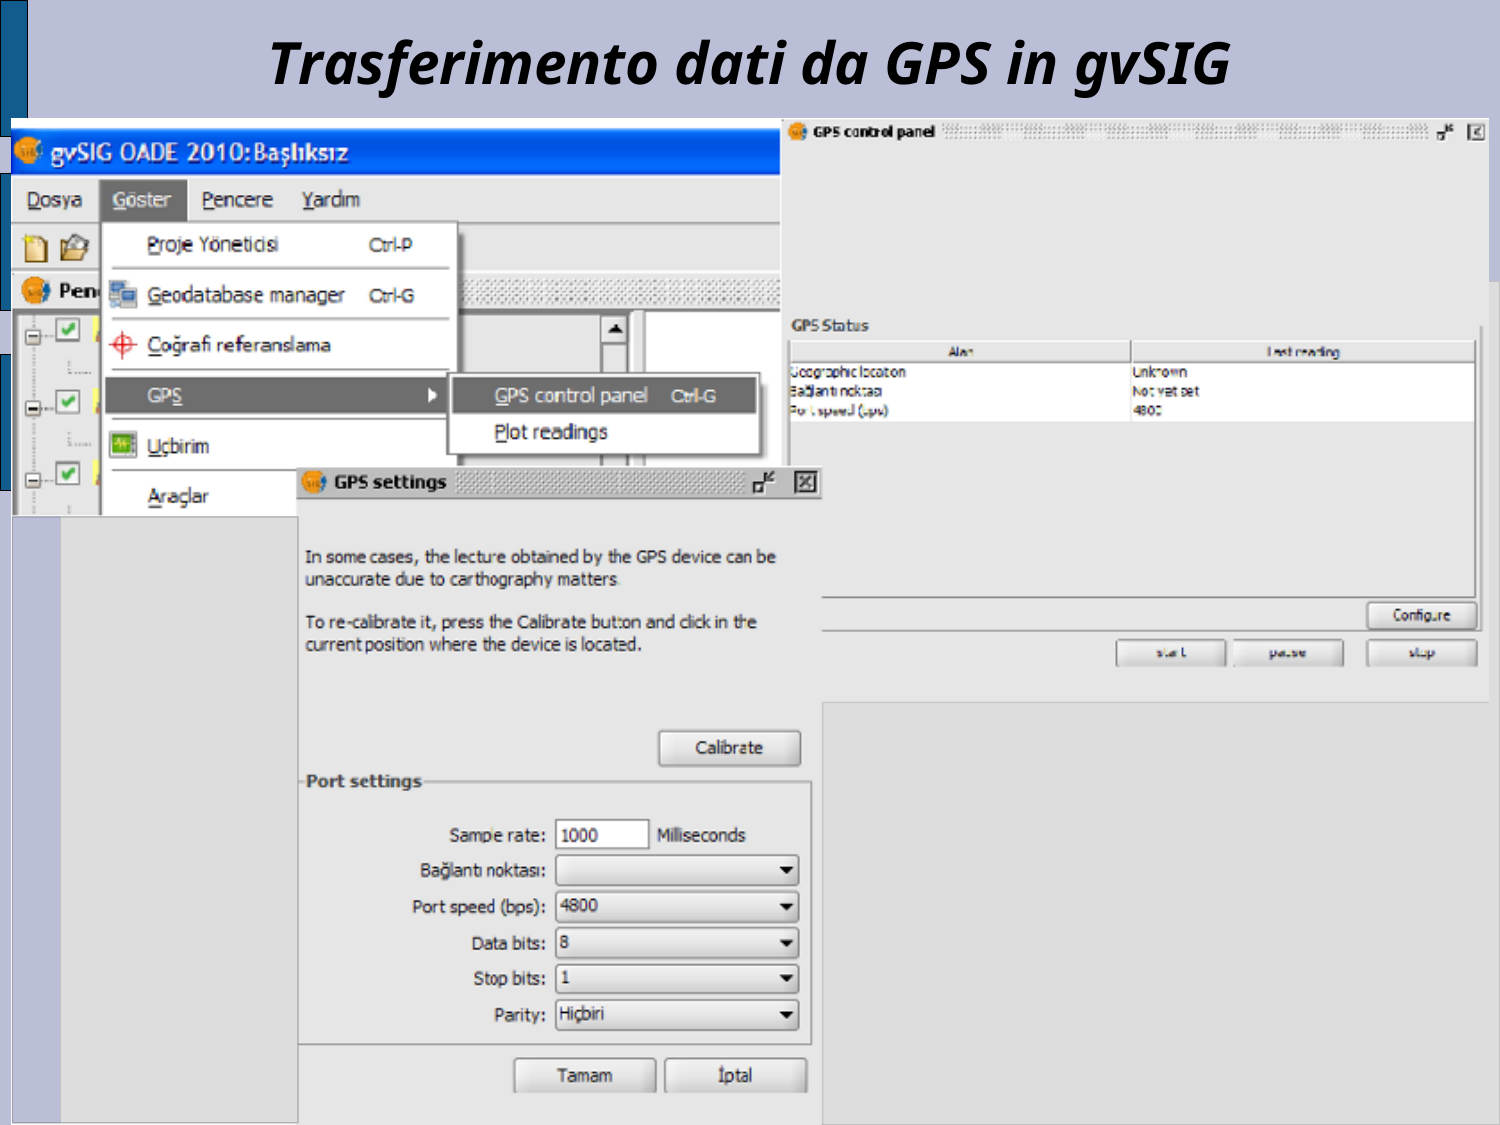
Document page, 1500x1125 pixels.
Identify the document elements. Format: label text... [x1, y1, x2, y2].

picture [11, 118, 1489, 1125]
text_box Trasferimento dati da GPS in gvSIG [0, 19, 1500, 105]
